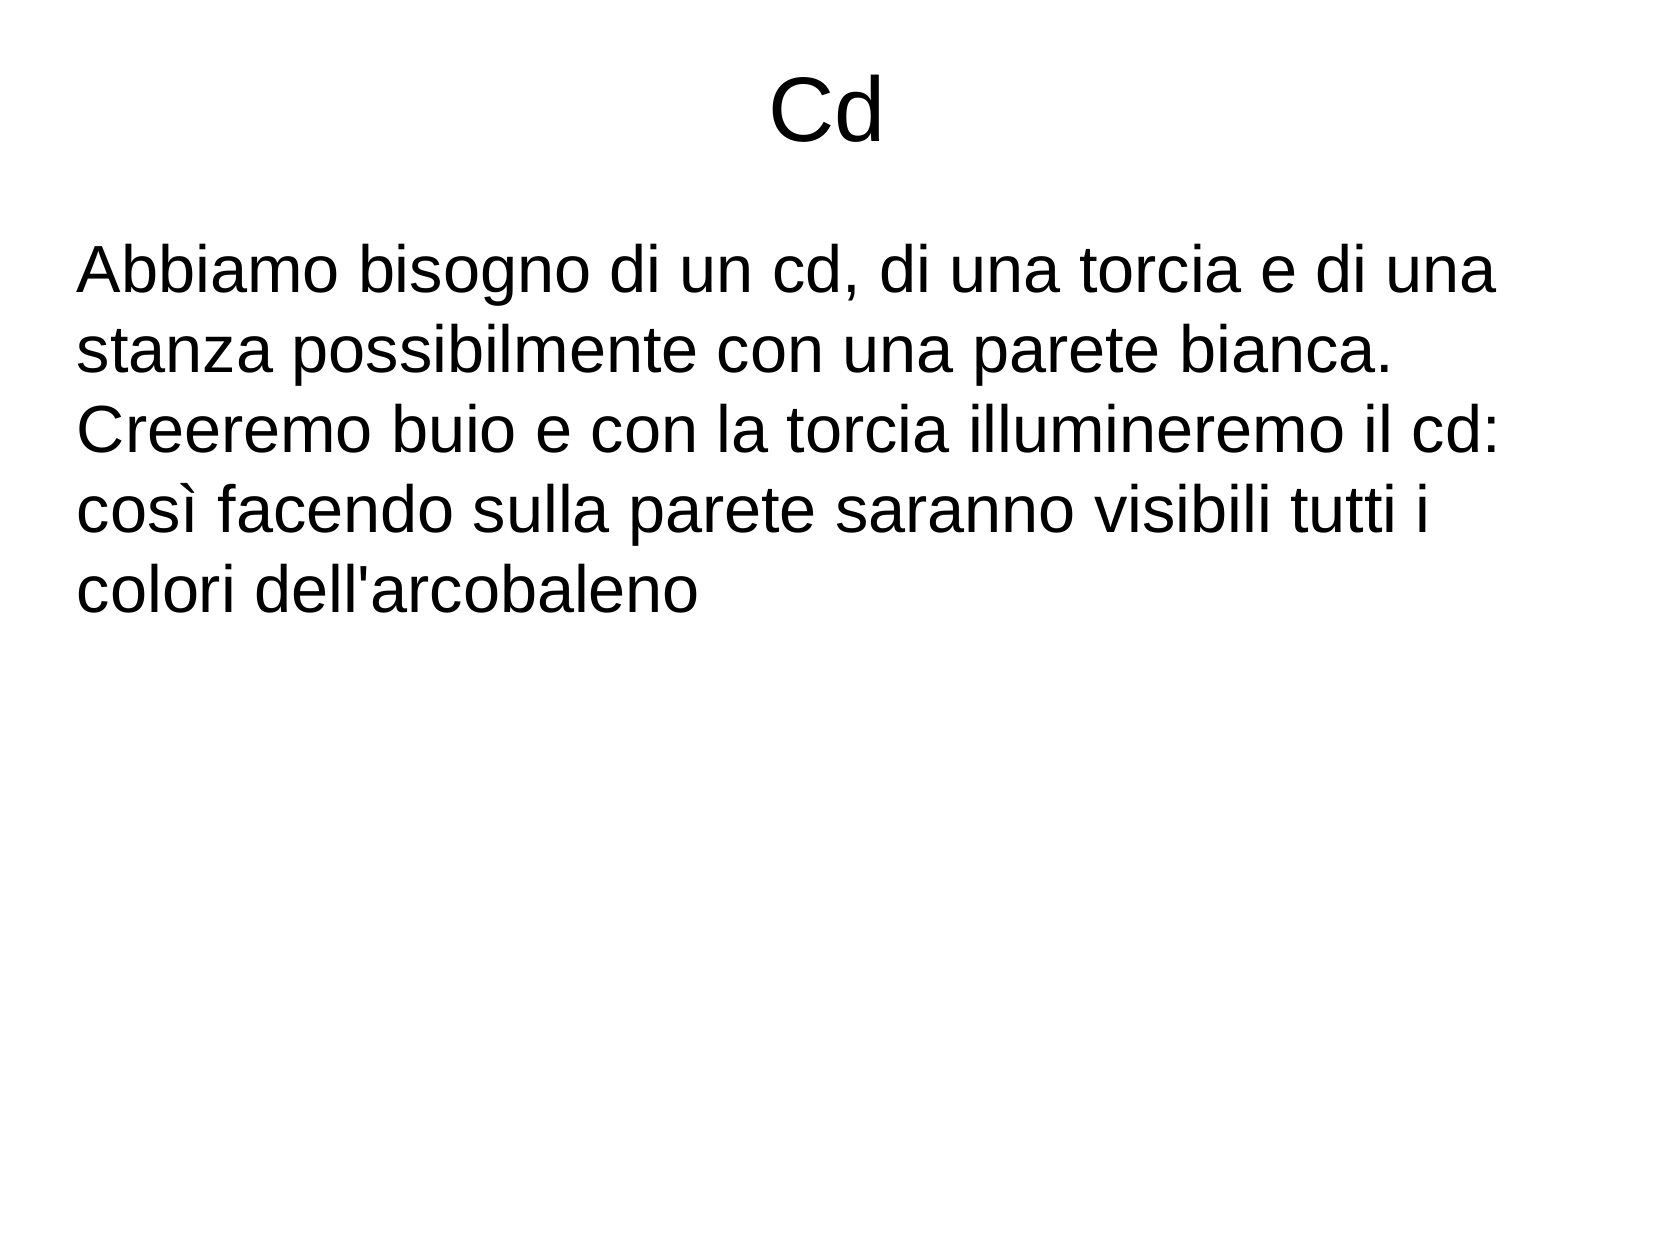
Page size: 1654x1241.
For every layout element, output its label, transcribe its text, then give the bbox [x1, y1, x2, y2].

list Abbiamo bisogno di un cd, di una torcia e di una stanza possibilmente con una parete bianca. Creeremo buio e con la torcia illumineremo il cd: così facendo sulla parete saranno visibili tutti i colori dell'arcobaleno [76, 225, 1565, 945]
title Cd [82, 49, 1571, 257]
